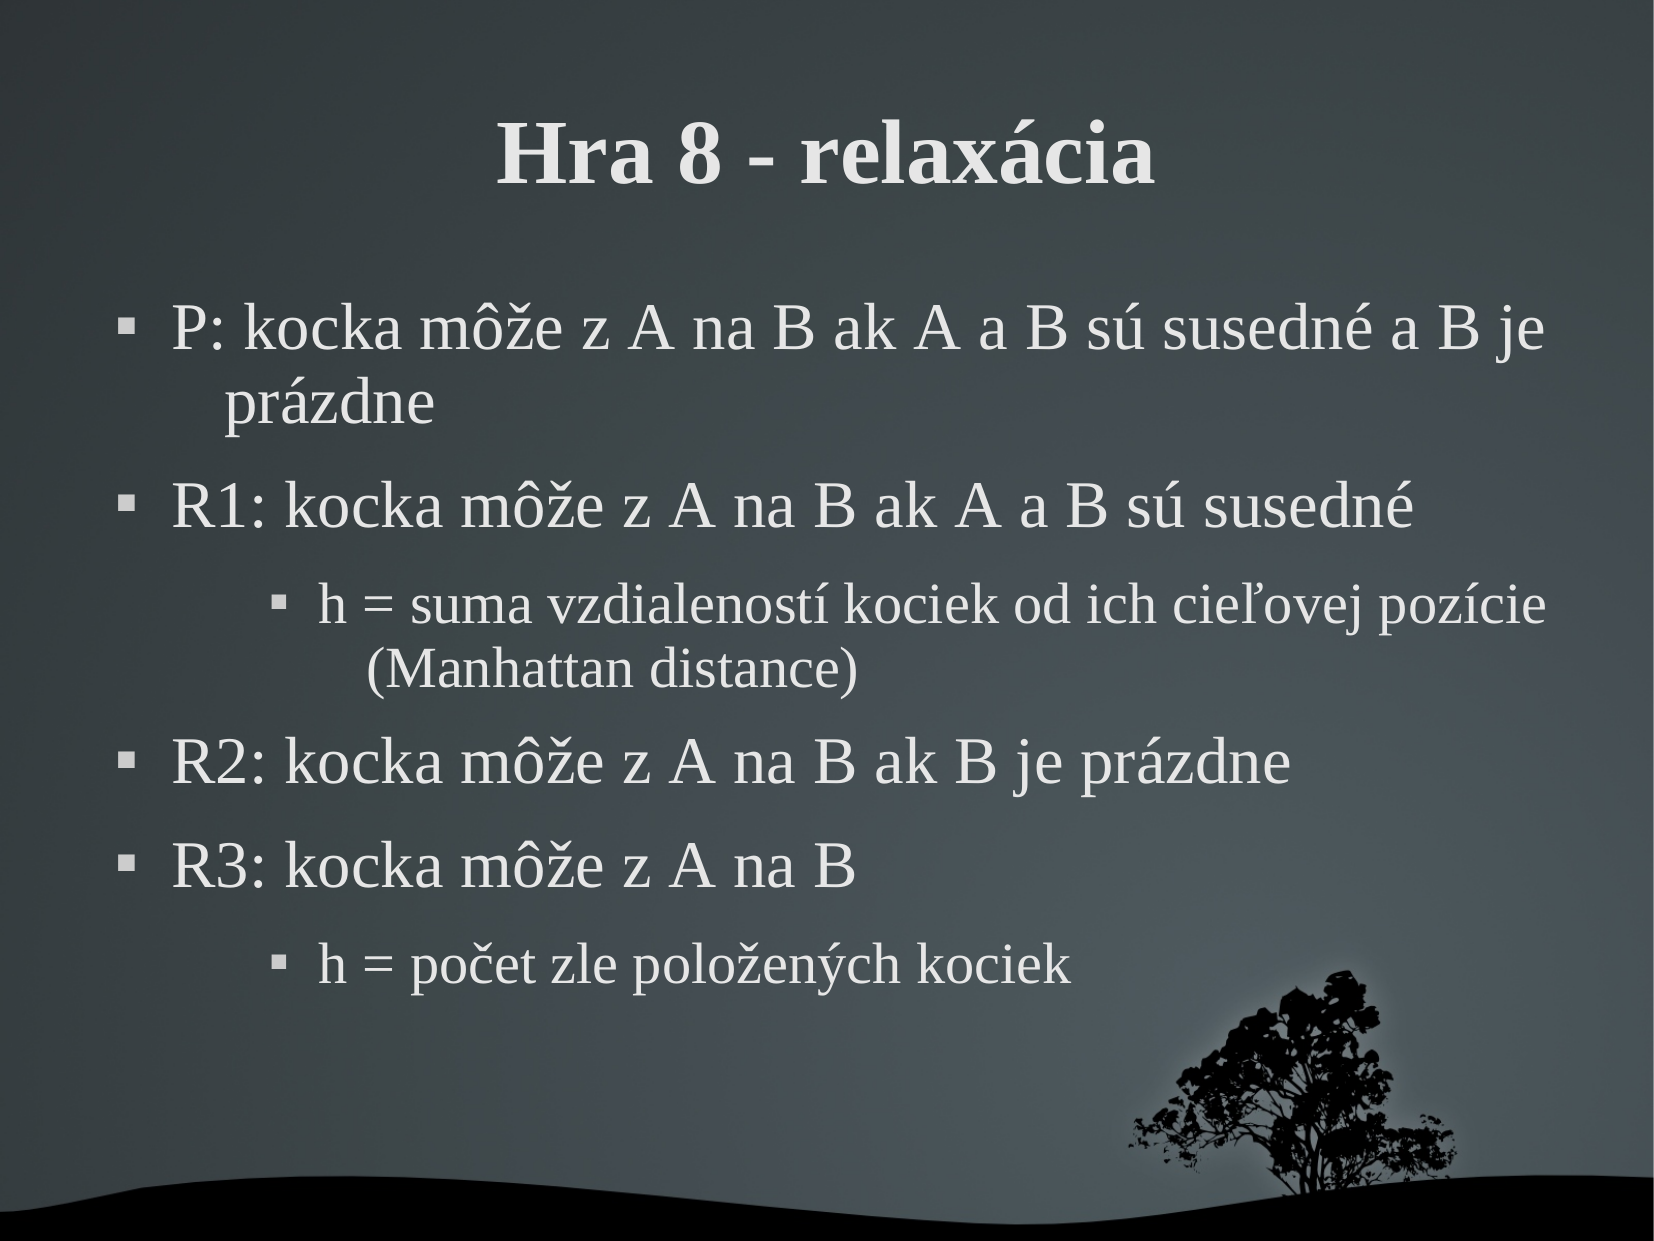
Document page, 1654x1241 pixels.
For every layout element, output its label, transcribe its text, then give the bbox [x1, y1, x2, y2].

list P: kocka môže z A na B ak A a B sú susedné a B je prázdne R1: kocka môže z A na B ak A a B sú susedné h = suma vzdialeností kociek od ich cieľovej pozície (Manhattan distance) R2: kocka môže z A na B ak B je prázdne R3: kocka môže z A na B h = počet zle položených kociek [82, 290, 1571, 1142]
picture [0, 0, 1654, 1241]
title Hra 8 - relaxácia [82, 49, 1571, 257]
